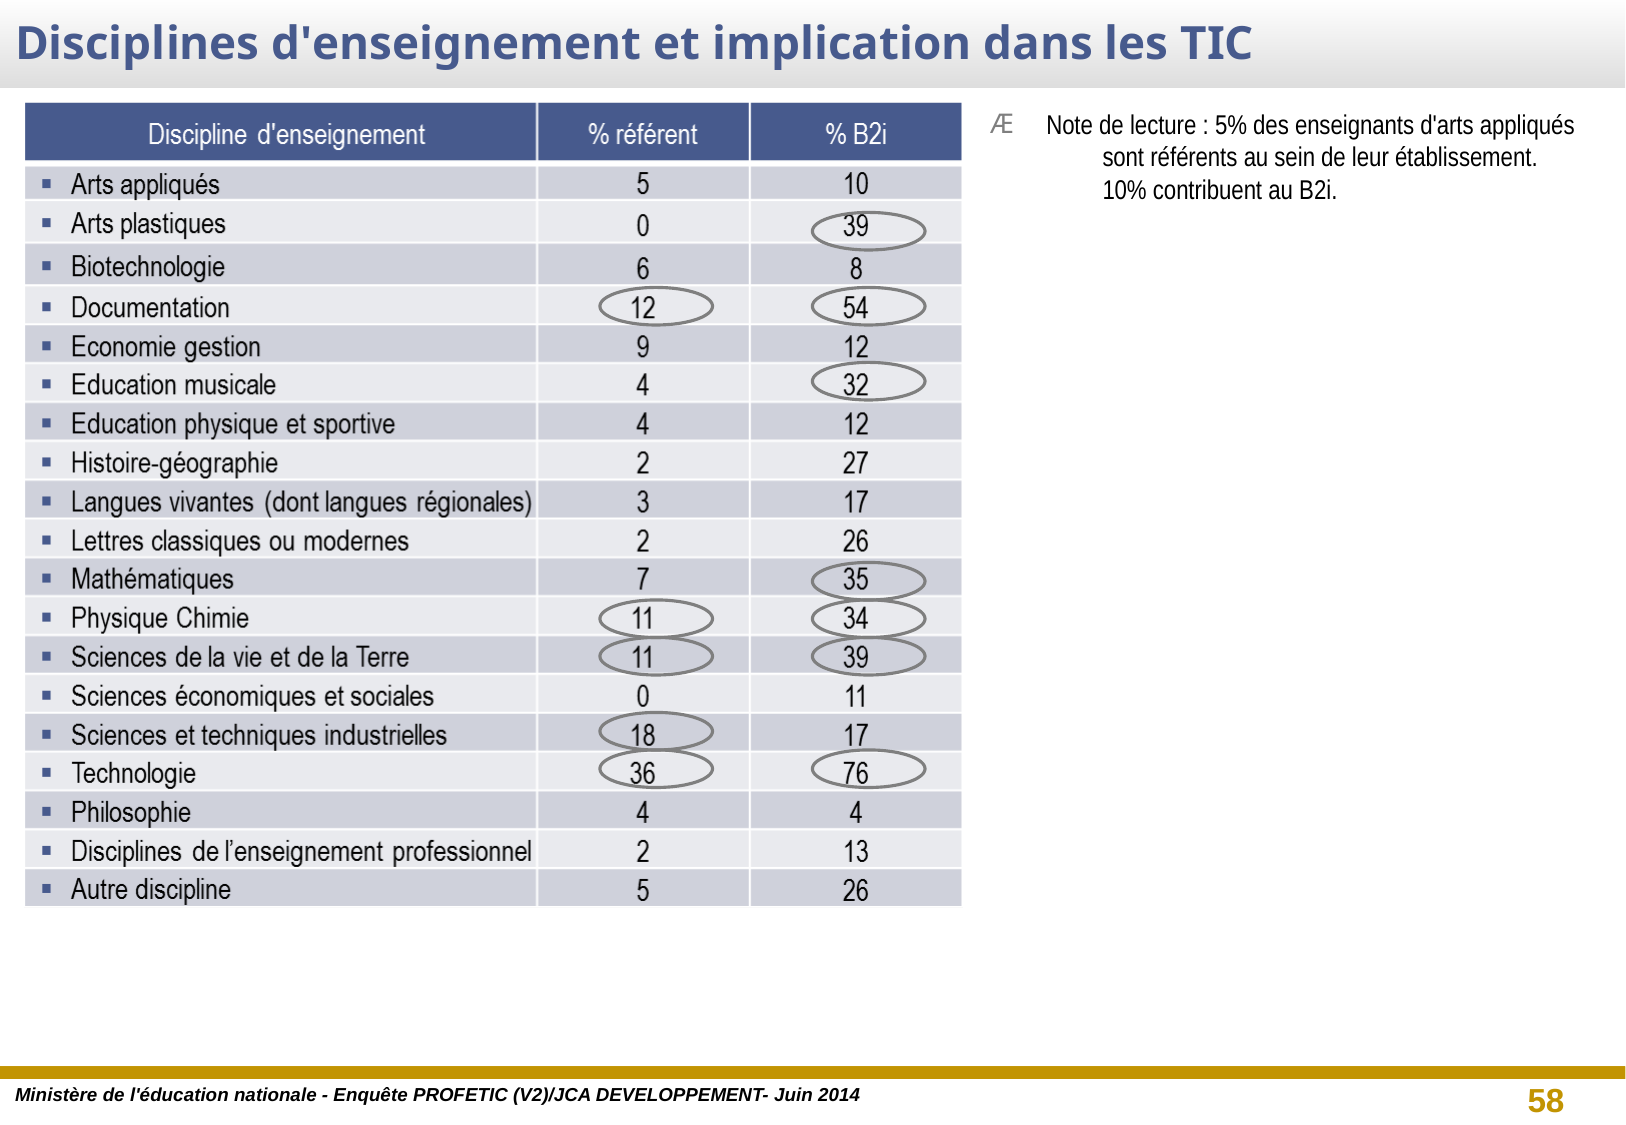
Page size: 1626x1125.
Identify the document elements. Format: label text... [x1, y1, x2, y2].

text_box 58 [1512, 1071, 1625, 1125]
list Note de lecture : 5% des enseignants d'arts appliqués sont référents au sein de leur établissement. 10% contribuent au B2i. [975, 99, 1600, 263]
text_box Ministère de l'éducation nationale - Enquête PROFETIC (V2)/JCA DEVELOPPEMENT- Juin 2014 [0, 1074, 1501, 1125]
title Disciplines d'enseignement et implication dans les TIC [0, 0, 1625, 88]
picture [24, 101, 963, 924]
